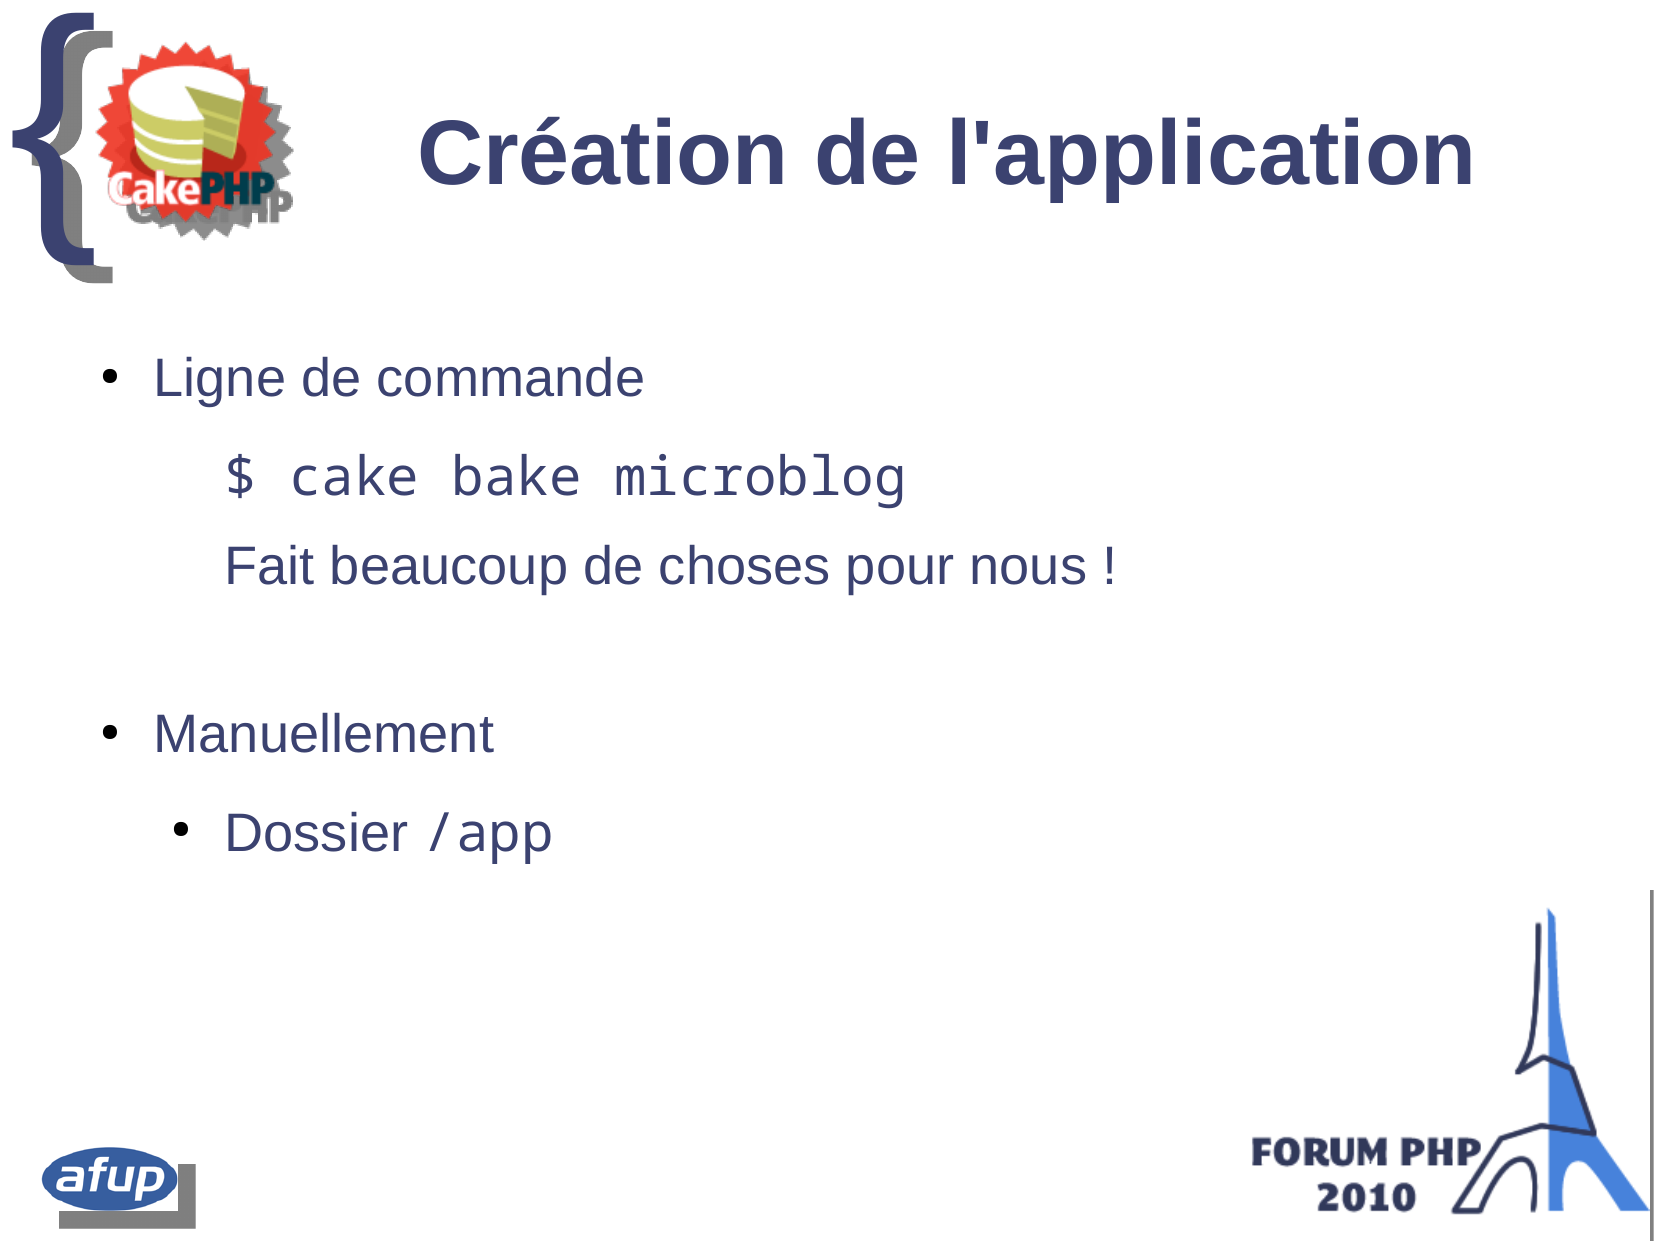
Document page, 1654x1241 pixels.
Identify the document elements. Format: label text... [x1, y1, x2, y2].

picture [1240, 872, 1650, 1241]
picture [88, 35, 284, 231]
title Création de l'application [324, 56, 1571, 250]
picture [41, 1146, 178, 1211]
list Ligne de commande $ cake bake microblog Fait beaucoup de choses pour nous ! Manuellement Dossier /app [82, 290, 1571, 1109]
